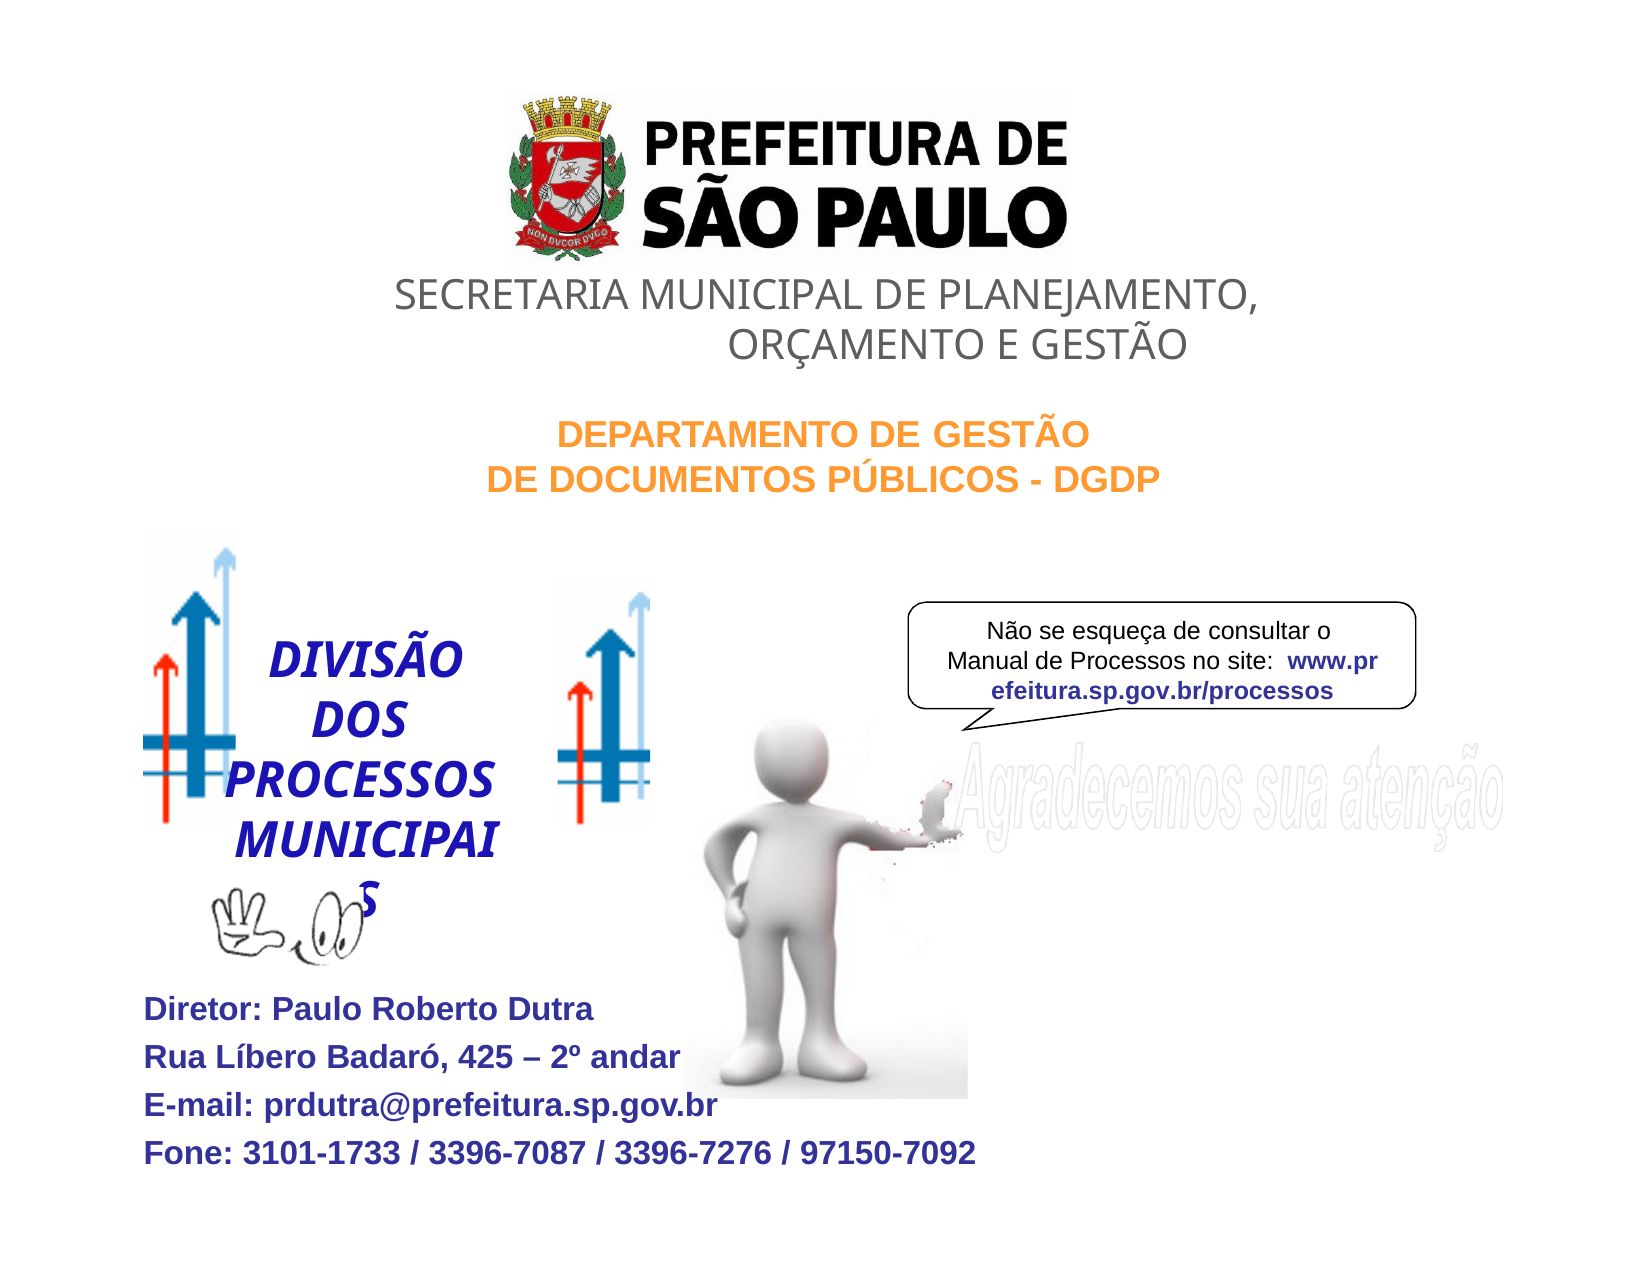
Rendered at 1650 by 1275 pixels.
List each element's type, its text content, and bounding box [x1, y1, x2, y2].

text_box [1340, 743, 1503, 852]
text_box Não se esqueça de consultar o Manual de Processos no site: www.prefeitura.sp.gov.br/processos [944, 612, 1380, 708]
text_box [558, 579, 650, 827]
text_box [683, 601, 1417, 977]
text_box DEPARTAMENTO DE GESTÃO DE DOCUMENTOS PÚBLICOS - DGDP [482, 407, 1165, 503]
text_box DIVISÃO DOS PROCESSOS MUNICIPAIS [218, 625, 513, 810]
text_box [143, 531, 236, 827]
title SECRETARIA MUNICIPAL DE PLANEJAMENTO, ORÇAMENTO E GESTÃO [302, 265, 1360, 370]
text_box [506, 94, 1070, 269]
text_box Diretor: Paulo Roberto Dutra Rua Líbero Badaró, 425 – 2º andar E-mail: prdutra@prefeitura.sp.gov.br Fone: 3101-1733 / 3396-7087 / 3396-7276 / 97150-7092 [141, 977, 985, 1174]
text_box [210, 888, 364, 965]
